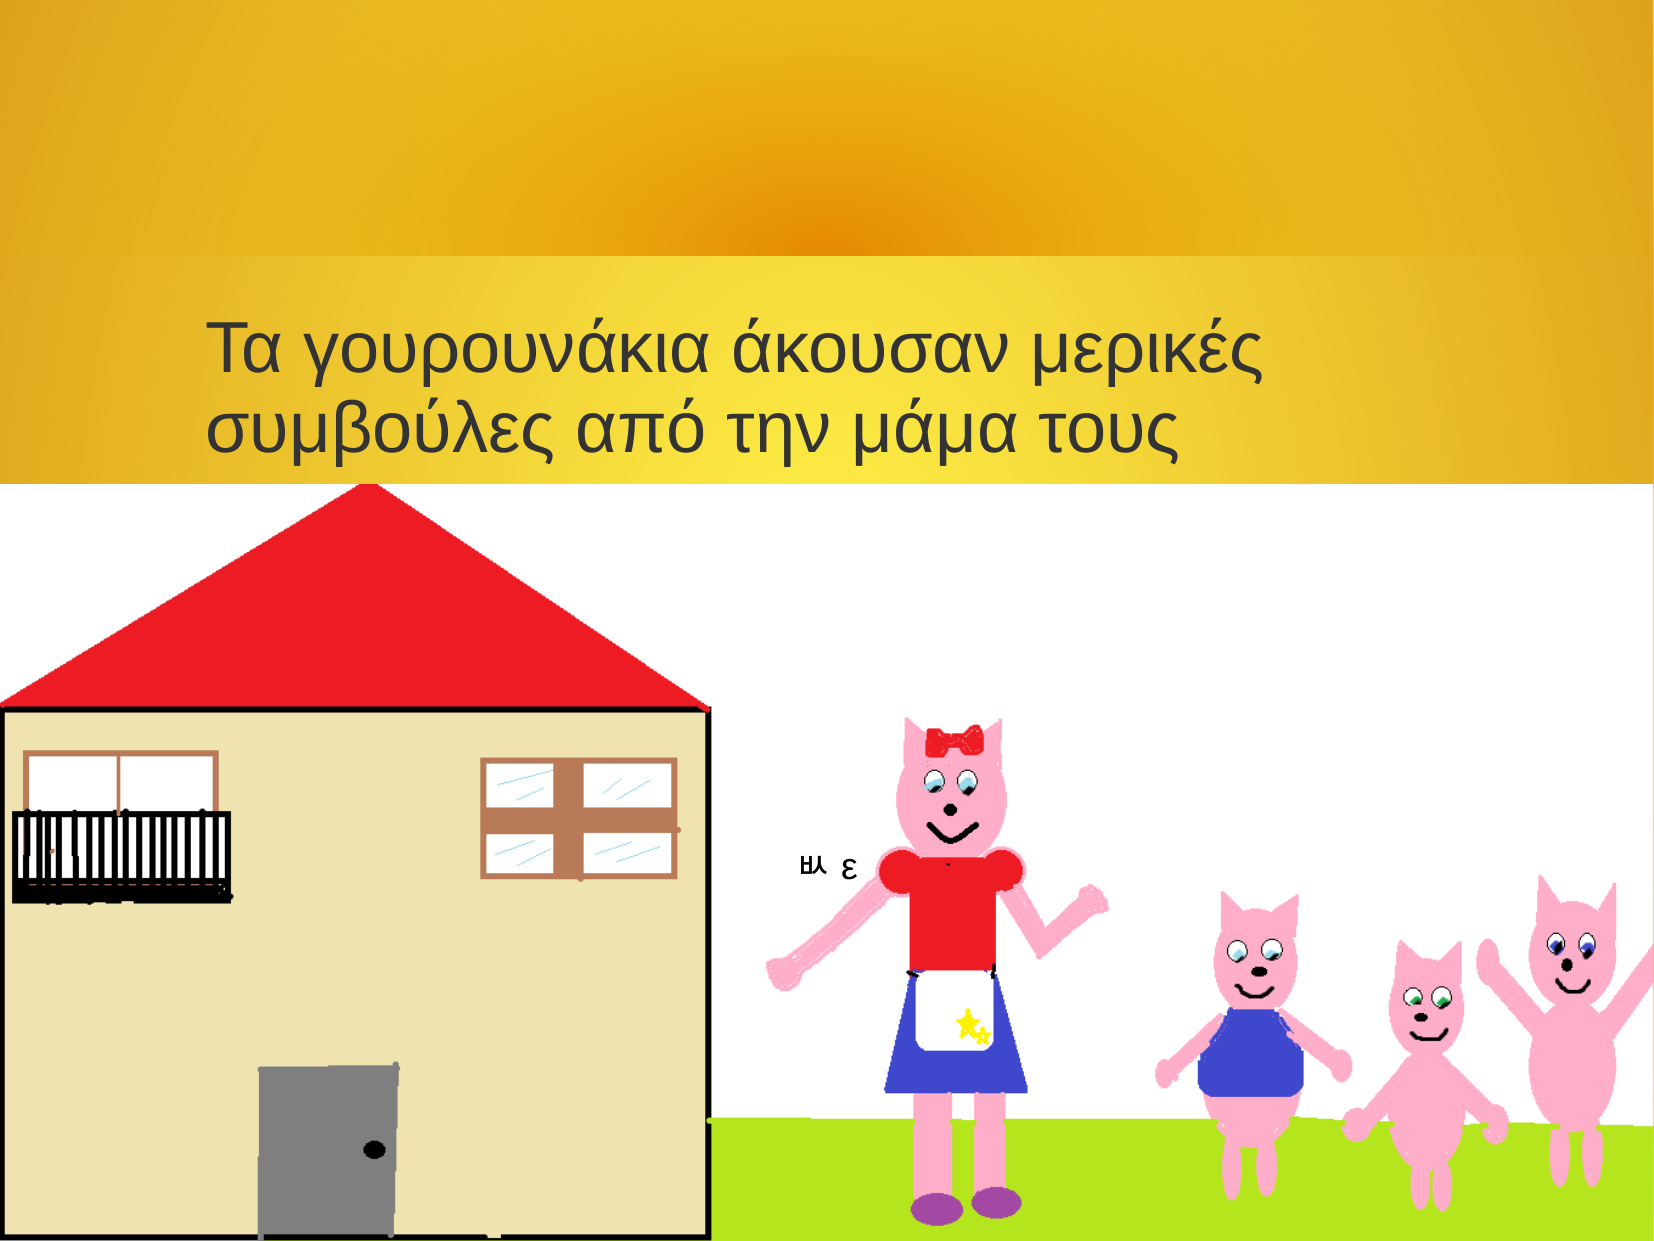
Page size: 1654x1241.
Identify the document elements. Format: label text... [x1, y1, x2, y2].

picture [0, 484, 1654, 1241]
list Τα γουρουνάκια άκουσαν μερικές συμβούλες από την μάμα τους [134, 306, 1519, 484]
